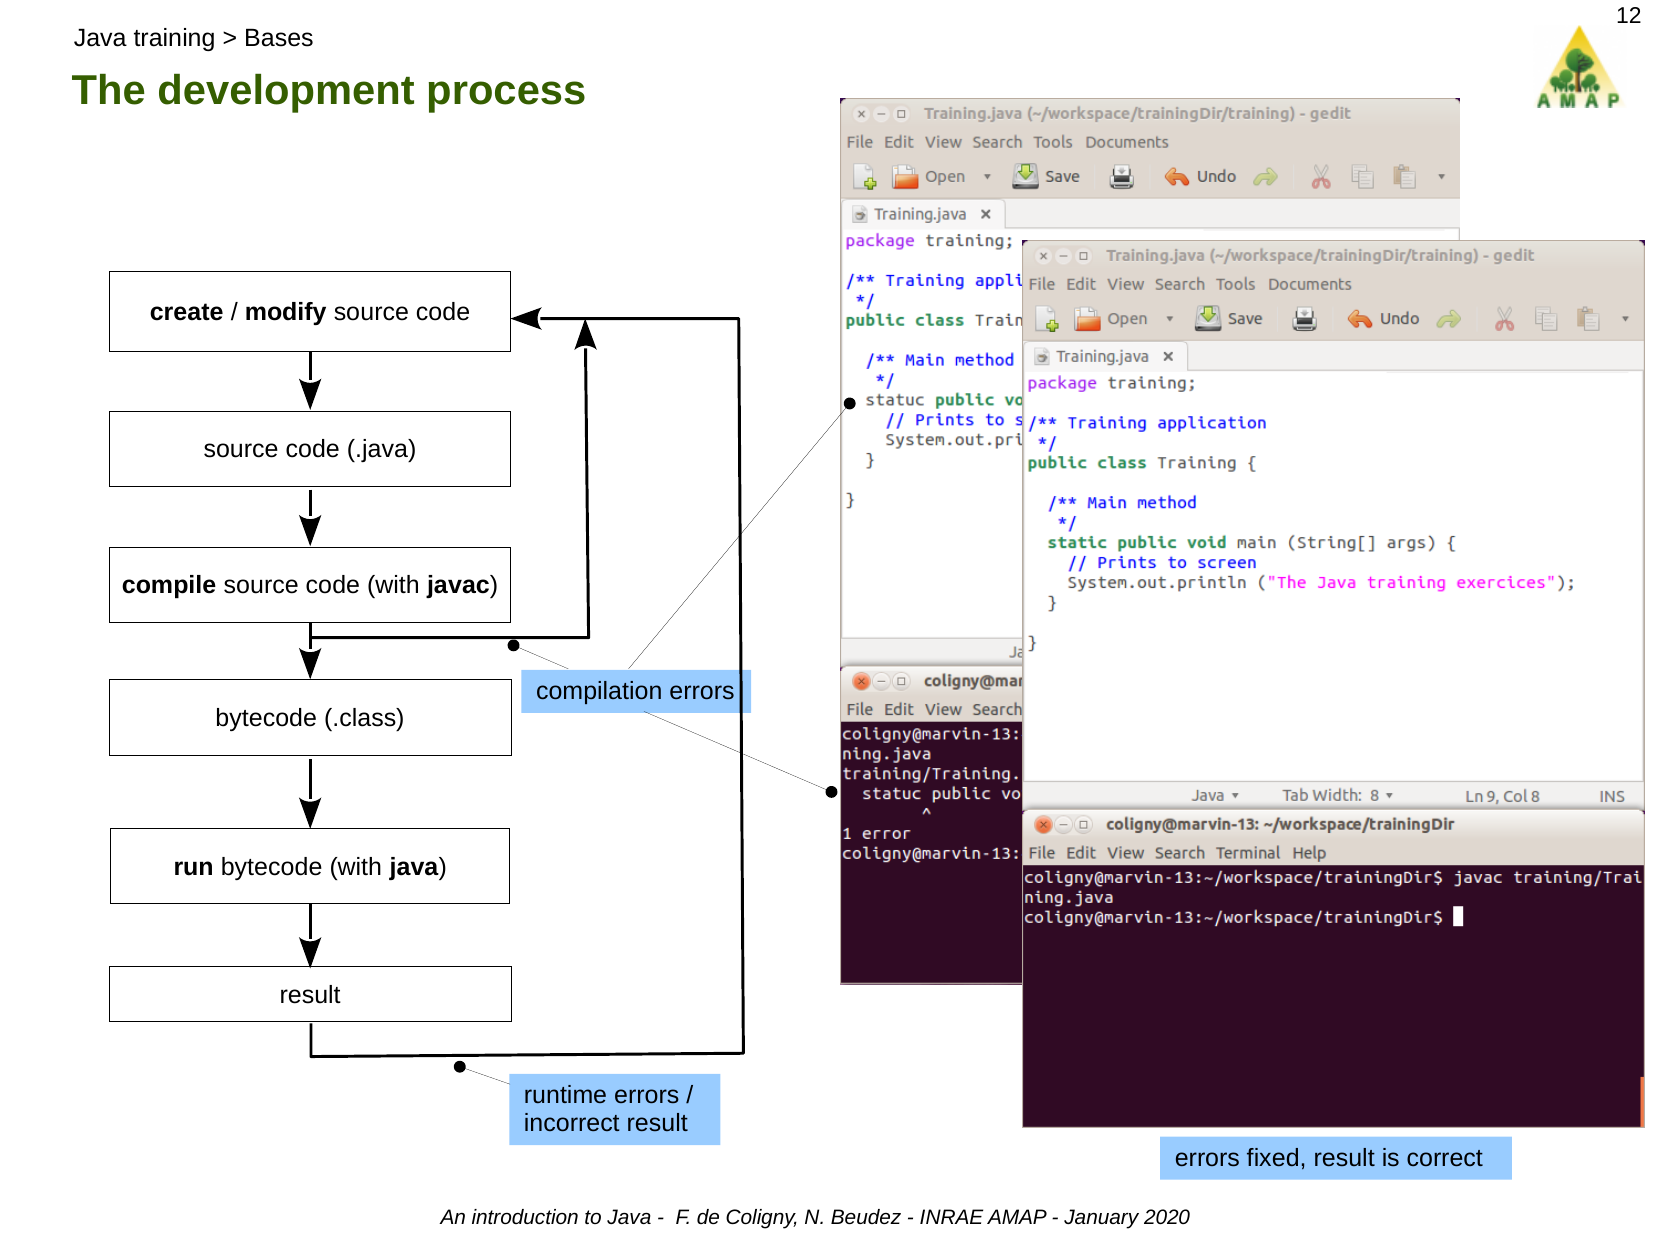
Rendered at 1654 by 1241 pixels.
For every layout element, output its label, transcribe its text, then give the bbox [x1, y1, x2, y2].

text_box compilation errors [743, 669, 752, 713]
text_box bytecode (.class) [109, 679, 512, 756]
text_box result [109, 966, 512, 1022]
text_box Java training > Bases [59, 16, 1004, 60]
text_box source code (.java) [109, 411, 511, 487]
text_box compilation errors [521, 669, 739, 713]
text_box runtime errors / incorrect result [509, 1073, 721, 1146]
text_box run bytecode (with java) [110, 828, 510, 904]
picture [840, 98, 1645, 1128]
text_box The development process [56, 59, 1120, 121]
text_box errors fixed, result is correct [1160, 1136, 1512, 1180]
picture [1533, 25, 1627, 108]
text_box compile source code (with javac) [109, 547, 511, 623]
text_box create / modify source code [109, 271, 511, 352]
